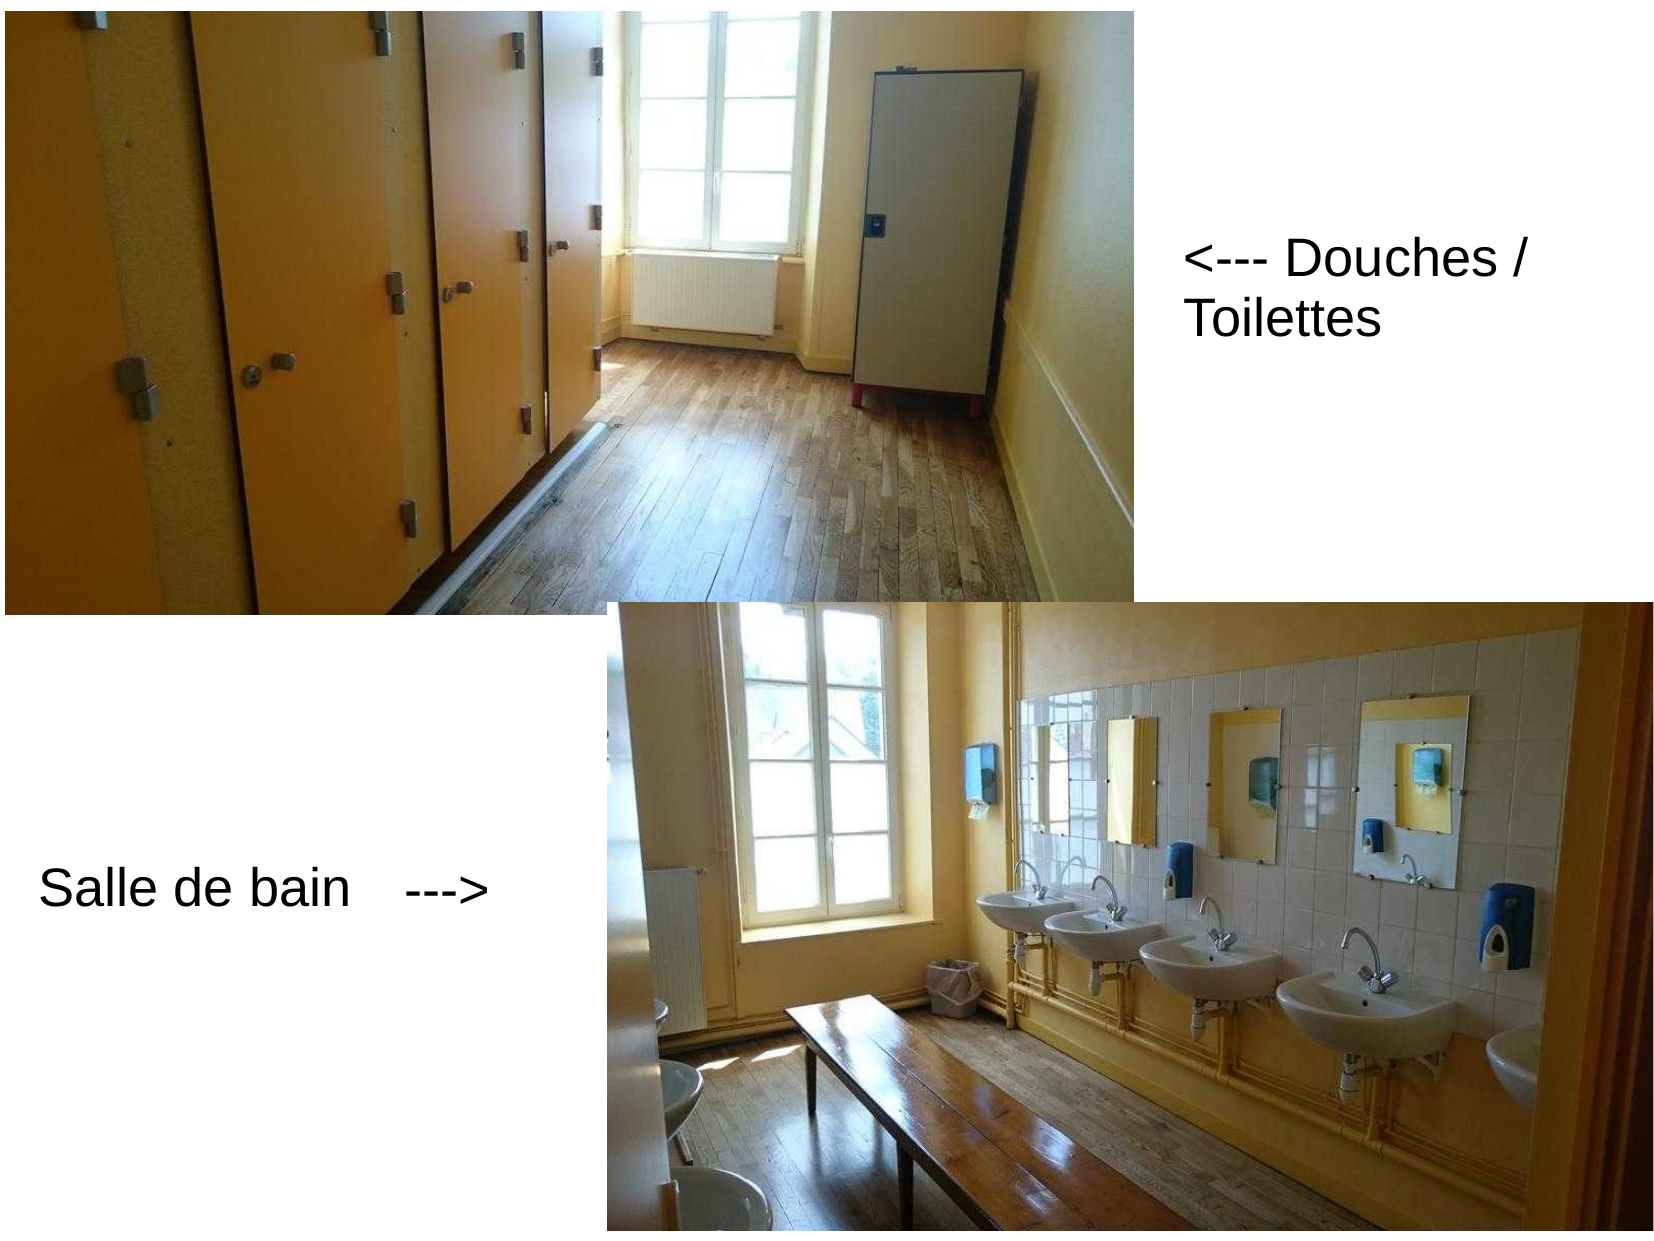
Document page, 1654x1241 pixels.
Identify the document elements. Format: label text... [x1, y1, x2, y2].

text_box Salle de bain [23, 850, 508, 968]
picture [5, 11, 1654, 1231]
text_box ---> [389, 851, 532, 969]
text_box <--- Douches / Toilettes [1169, 219, 1642, 378]
